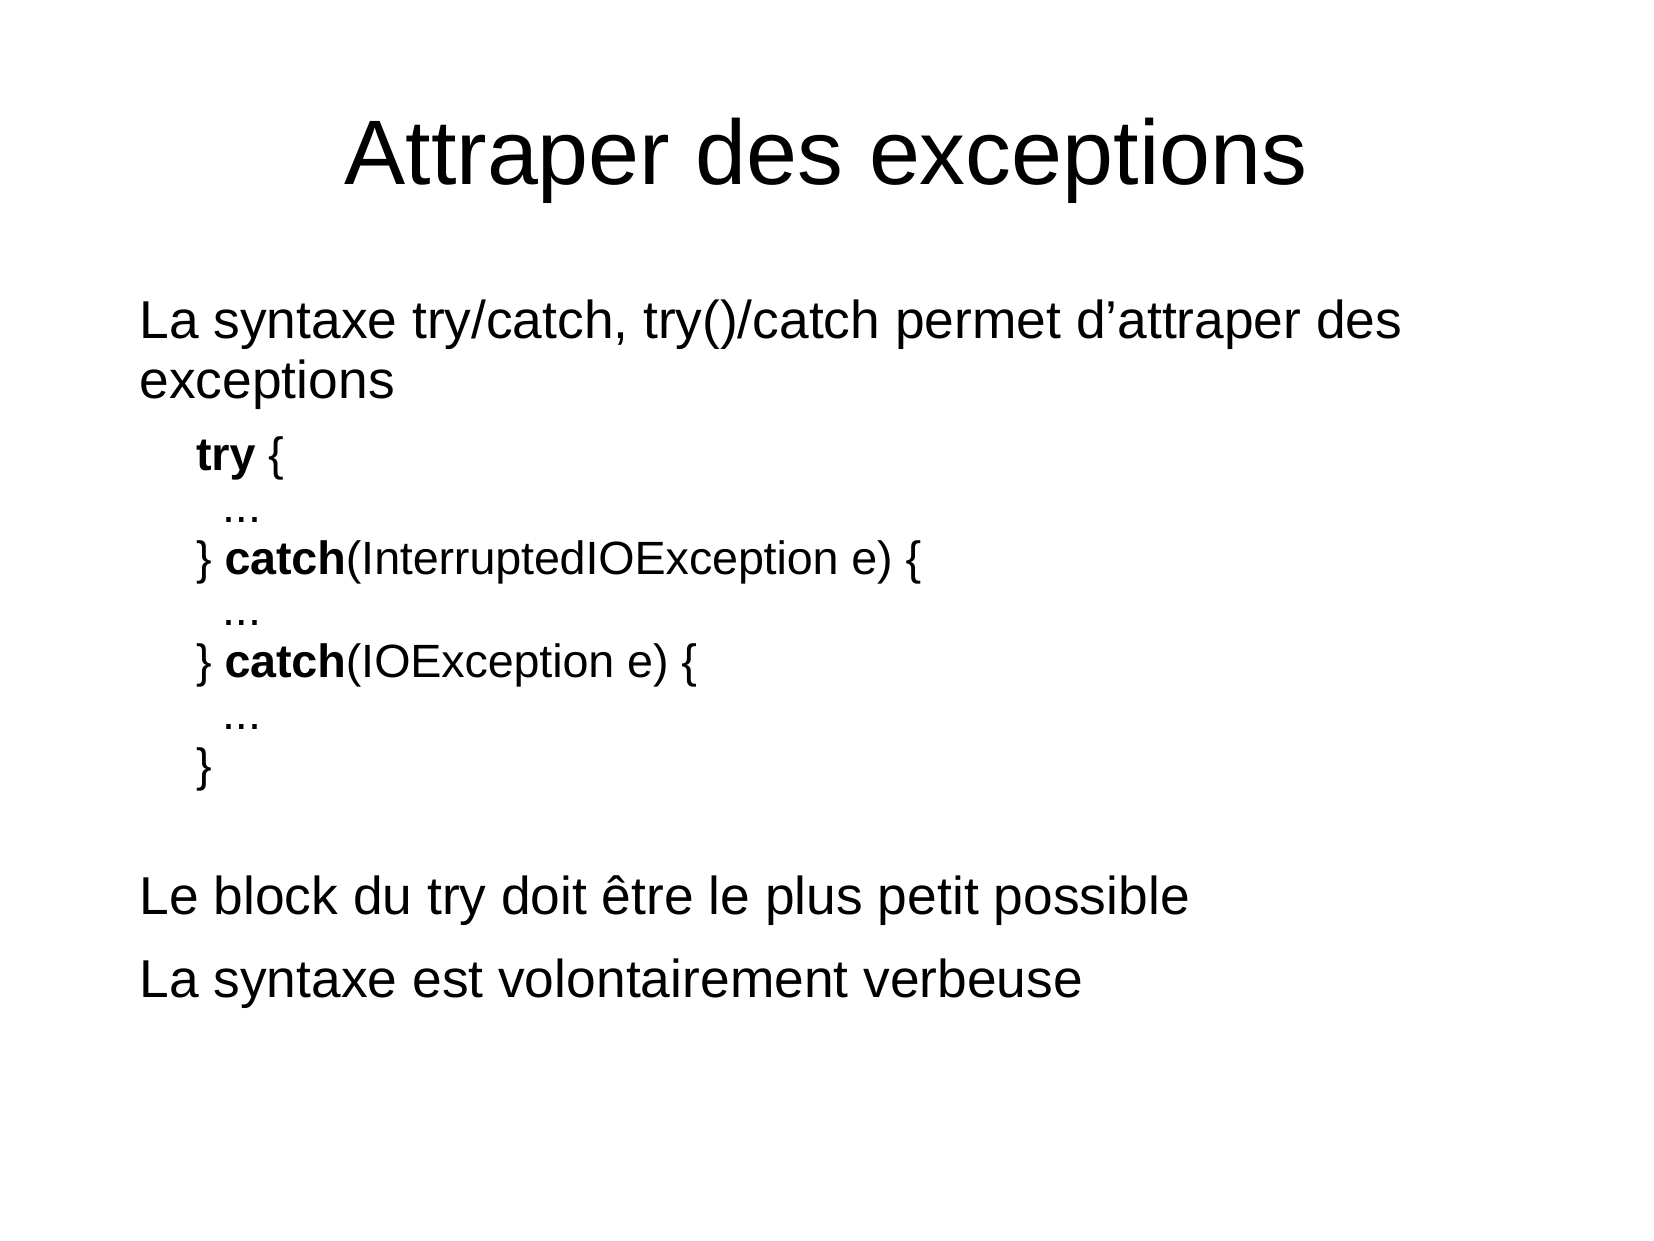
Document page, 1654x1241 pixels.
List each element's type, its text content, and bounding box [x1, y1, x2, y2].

title Attraper des exceptions [82, 49, 1571, 257]
list La syntaxe try/catch, try()/catch permet d’attraper des exceptions try { ... } catch(InterruptedIOException e) { ... } catch(IOException e) { ... } Le block du try doit être le plus petit possible La syntaxe est volontairement verbeuse [82, 290, 1571, 1010]
